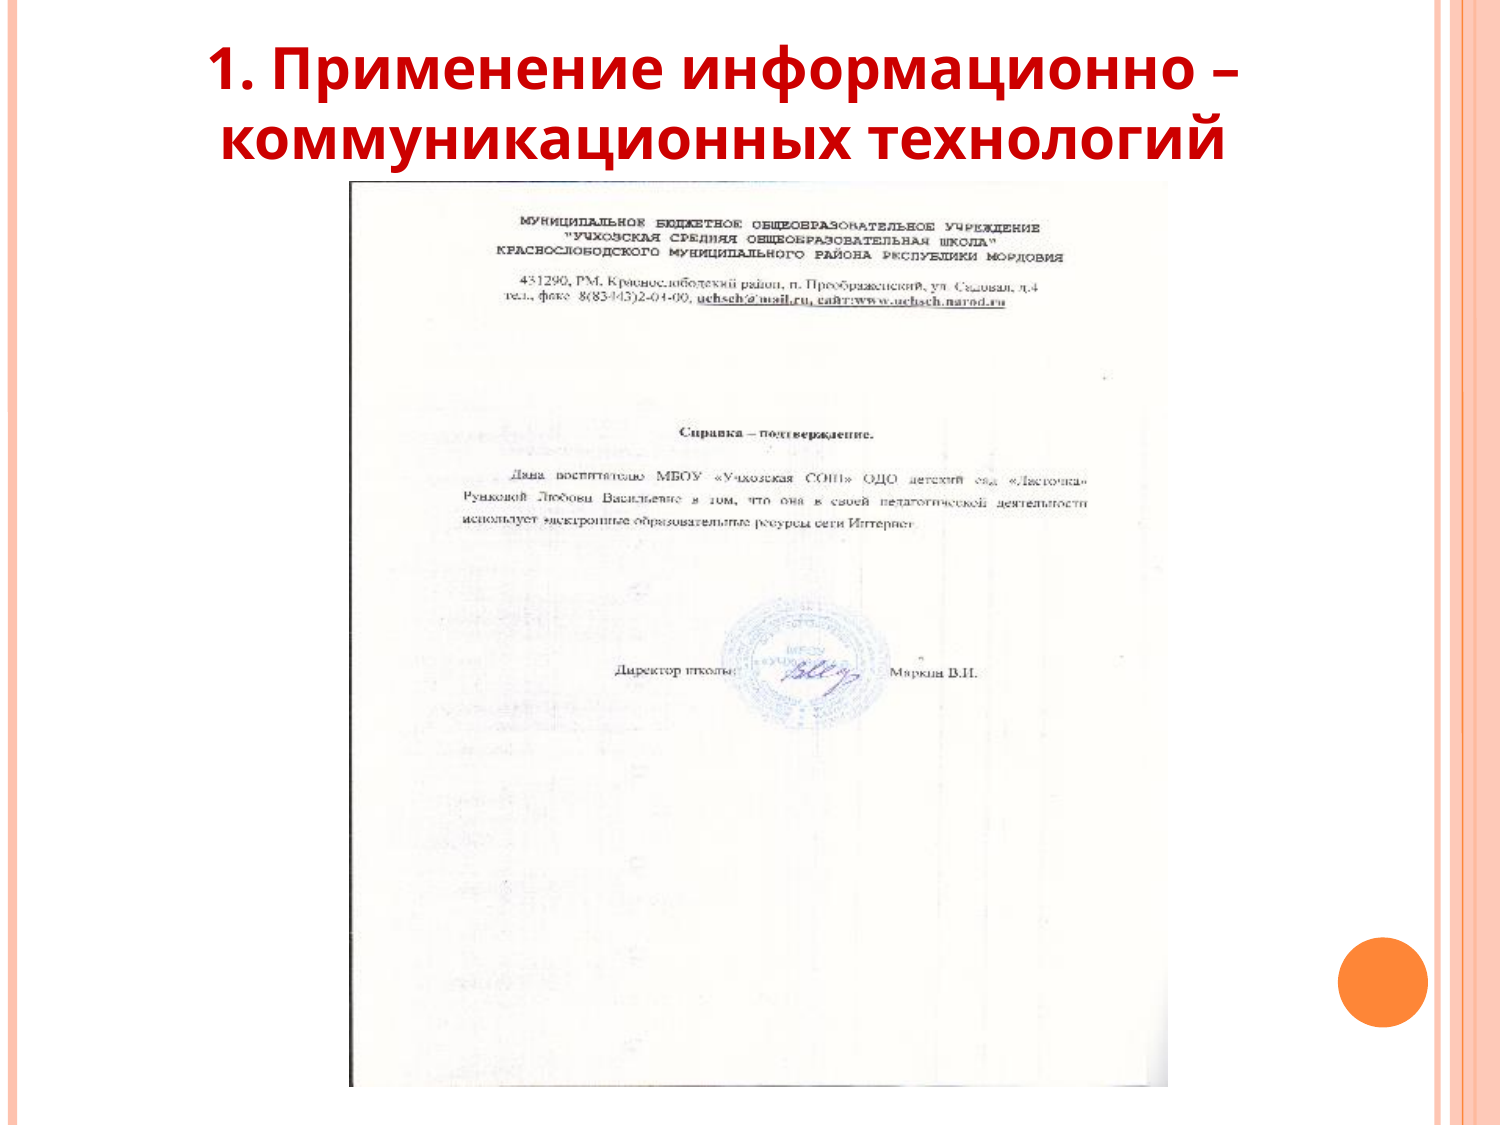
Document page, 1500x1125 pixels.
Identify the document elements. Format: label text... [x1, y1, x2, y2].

title 1. Применение информационно – коммуникационных технологий [29, 23, 1418, 182]
picture [349, 181, 1168, 1087]
